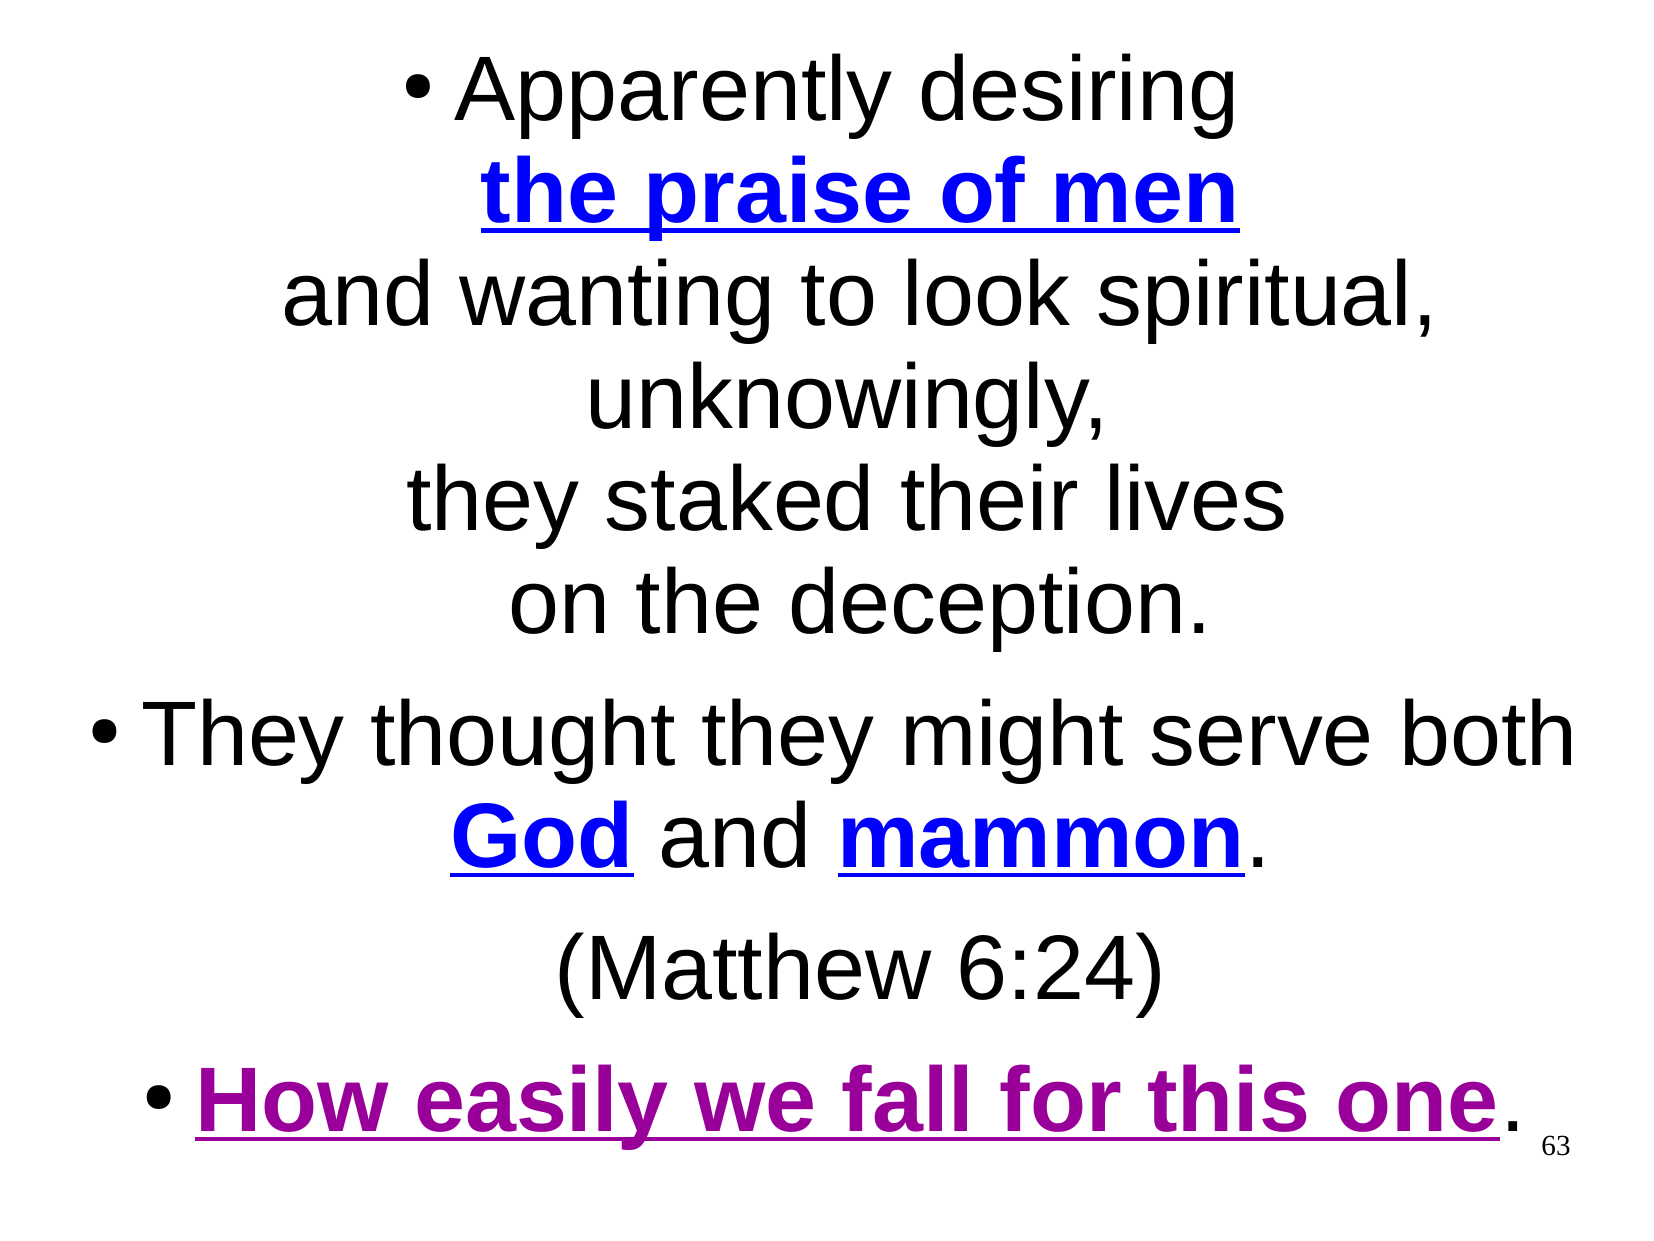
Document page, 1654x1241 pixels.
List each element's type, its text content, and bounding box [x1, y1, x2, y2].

list Apparently desiring the praise of men and wanting to look spiritual, unknowingly, they staked their lives on the deception. They thought they might serve both God and mammon. (Matthew 6:24) How easily we fall for this one. [37, 37, 1613, 1238]
